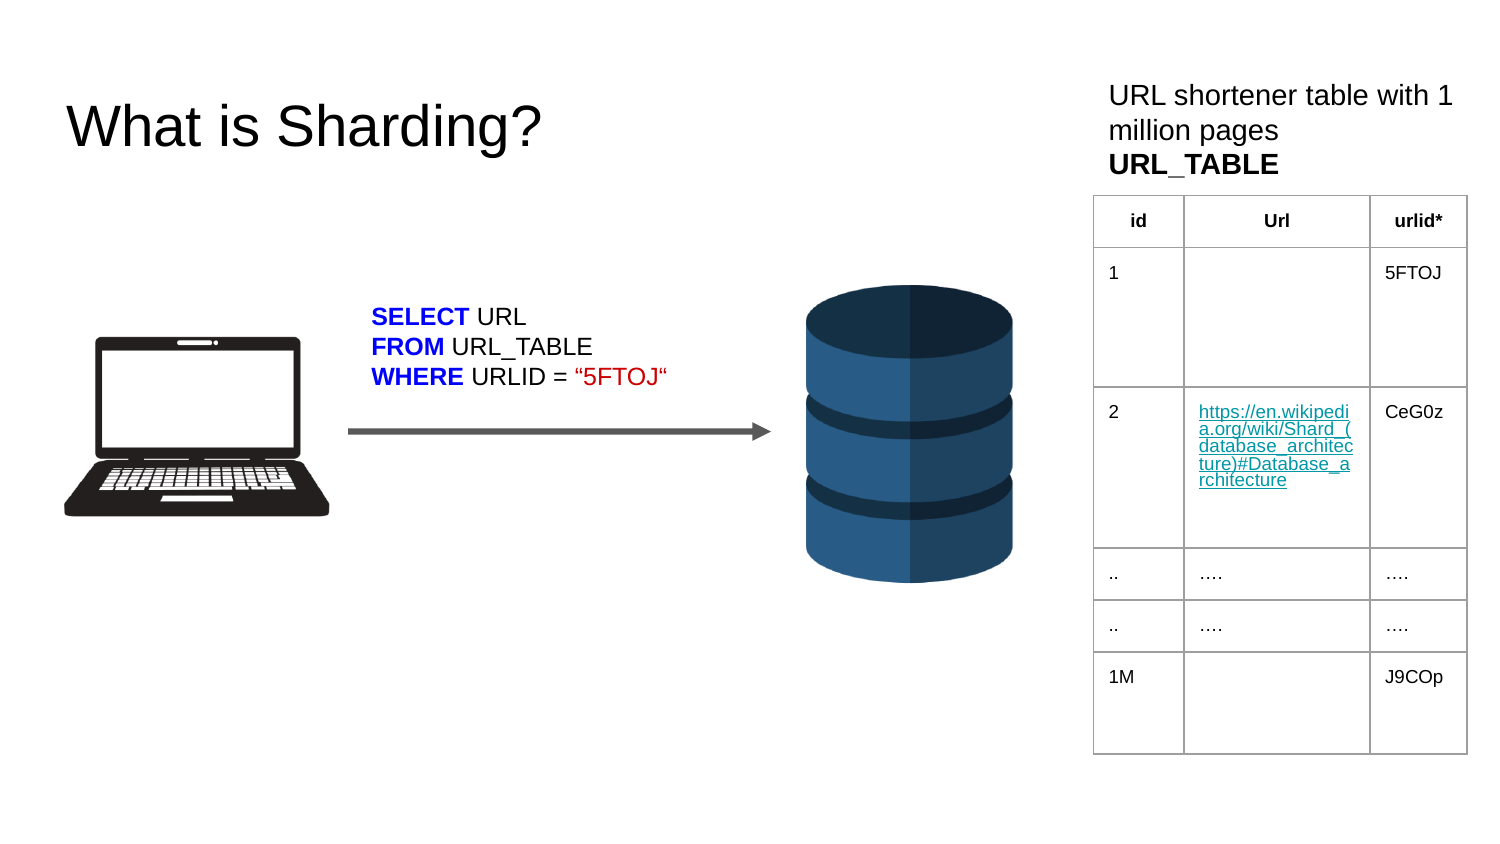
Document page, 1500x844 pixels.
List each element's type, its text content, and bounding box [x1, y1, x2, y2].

table_cell CeG0z [1371, 388, 1466, 547]
table_header id [1094, 196, 1183, 247]
table_cell …. [1371, 601, 1466, 651]
table_cell …. [1185, 549, 1369, 599]
table_cell …. [1185, 601, 1369, 651]
table_cell 2 [1094, 388, 1183, 547]
table_cell .. [1094, 549, 1183, 599]
table_cell 1M [1094, 653, 1183, 753]
table_cell J9COp [1371, 653, 1466, 753]
text_box URL shortener table with 1 million pages URL_TABLE [1093, 60, 1500, 180]
table_cell [1185, 653, 1369, 753]
title What is Sharding? [51, 72, 1093, 167]
table_cell 1 [1094, 248, 1183, 386]
table_cell .. [1094, 601, 1183, 651]
table_cell 5FTOJ [1371, 248, 1466, 386]
picture [771, 255, 1053, 608]
table_header urlid* [1371, 196, 1466, 247]
table_cell https://en.wikipedia.org/wiki/Shard_(database_architecture)#Database_architecture [1185, 388, 1369, 547]
picture [51, 301, 349, 562]
table_cell …. [1371, 549, 1466, 599]
table_header Url [1185, 196, 1369, 247]
table_cell [1185, 248, 1369, 386]
text_box SELECT URL FROM URL_TABLE WHERE URLID = “5FTOJ“ [356, 285, 784, 404]
